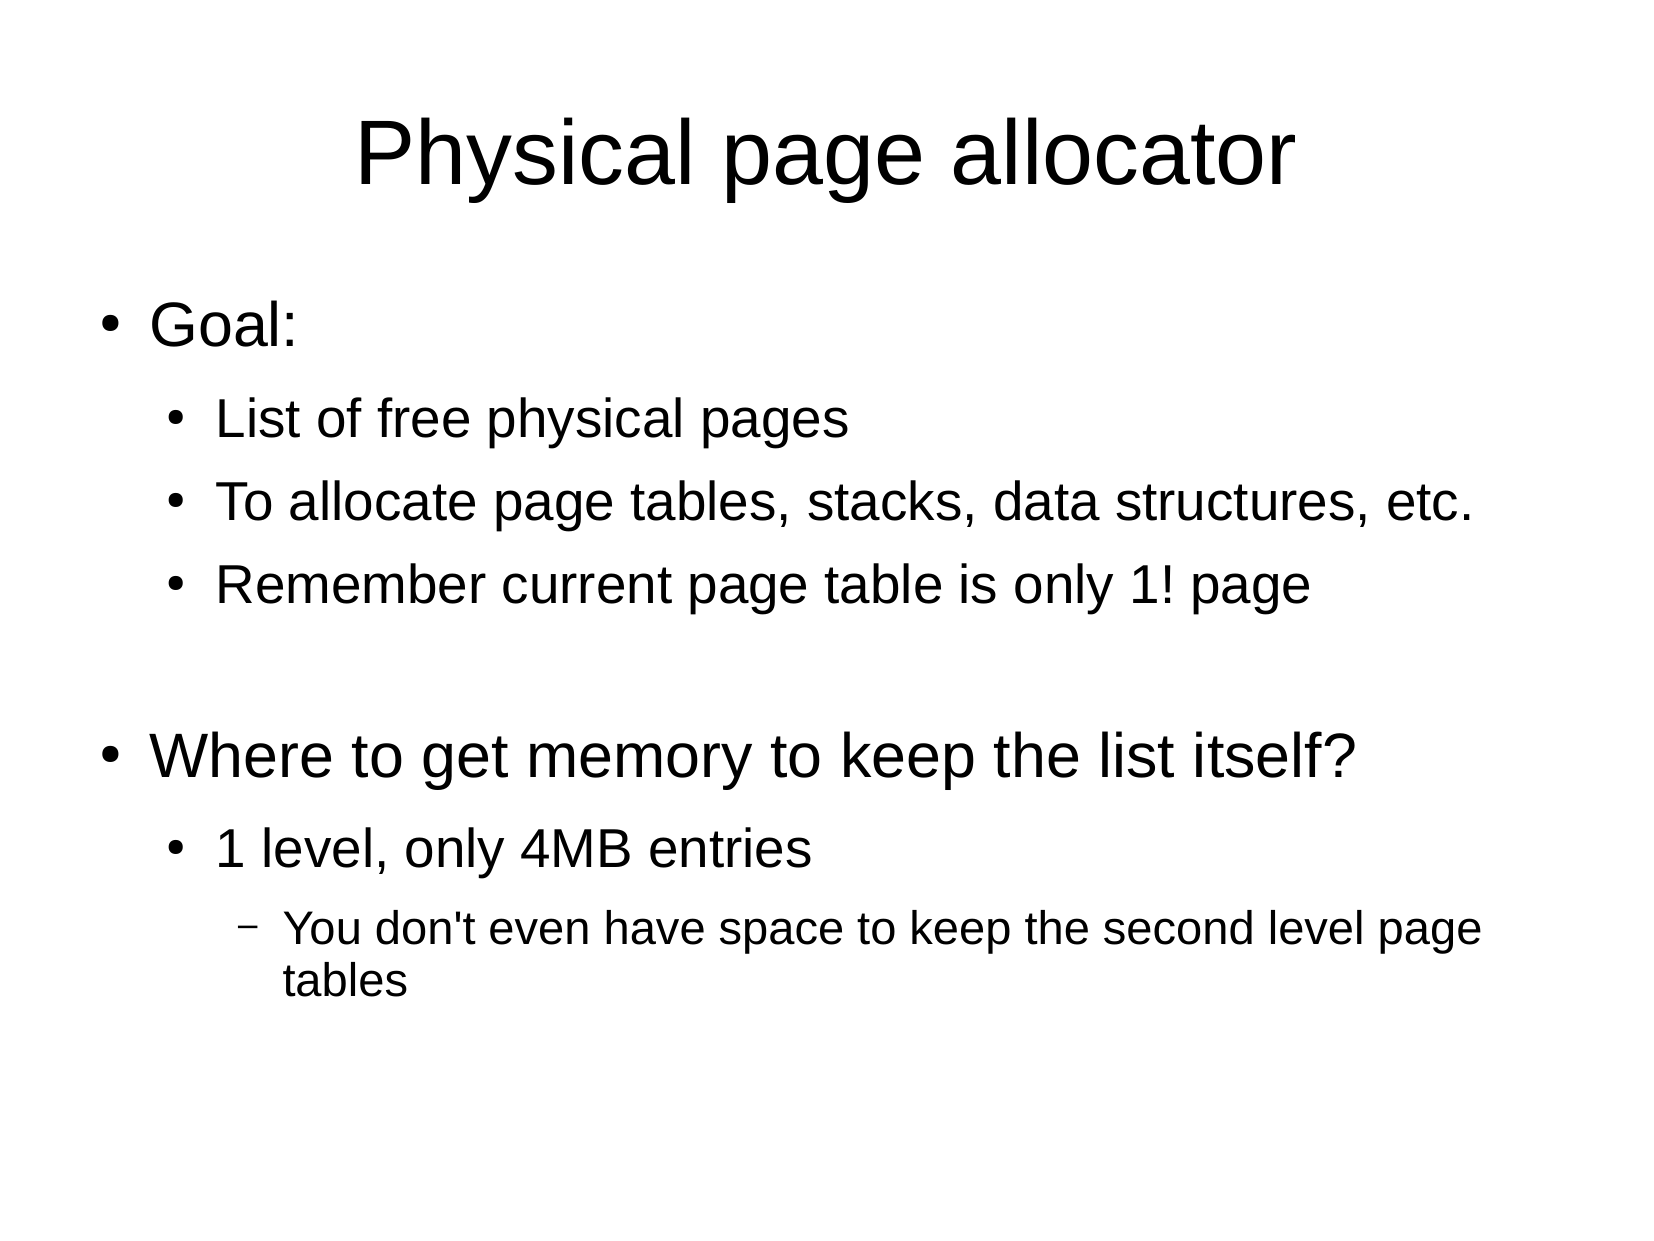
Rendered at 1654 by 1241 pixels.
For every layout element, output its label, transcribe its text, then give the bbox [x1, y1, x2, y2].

title Physical page allocator [82, 49, 1571, 257]
list Goal: List of free physical pages To allocate page tables, stacks, data structures, etc. Remember current page table is only 1! page Where to get memory to keep the list itself? 1 level, only 4MB entries You don't even have space to keep the second level page tables [82, 290, 1571, 1010]
